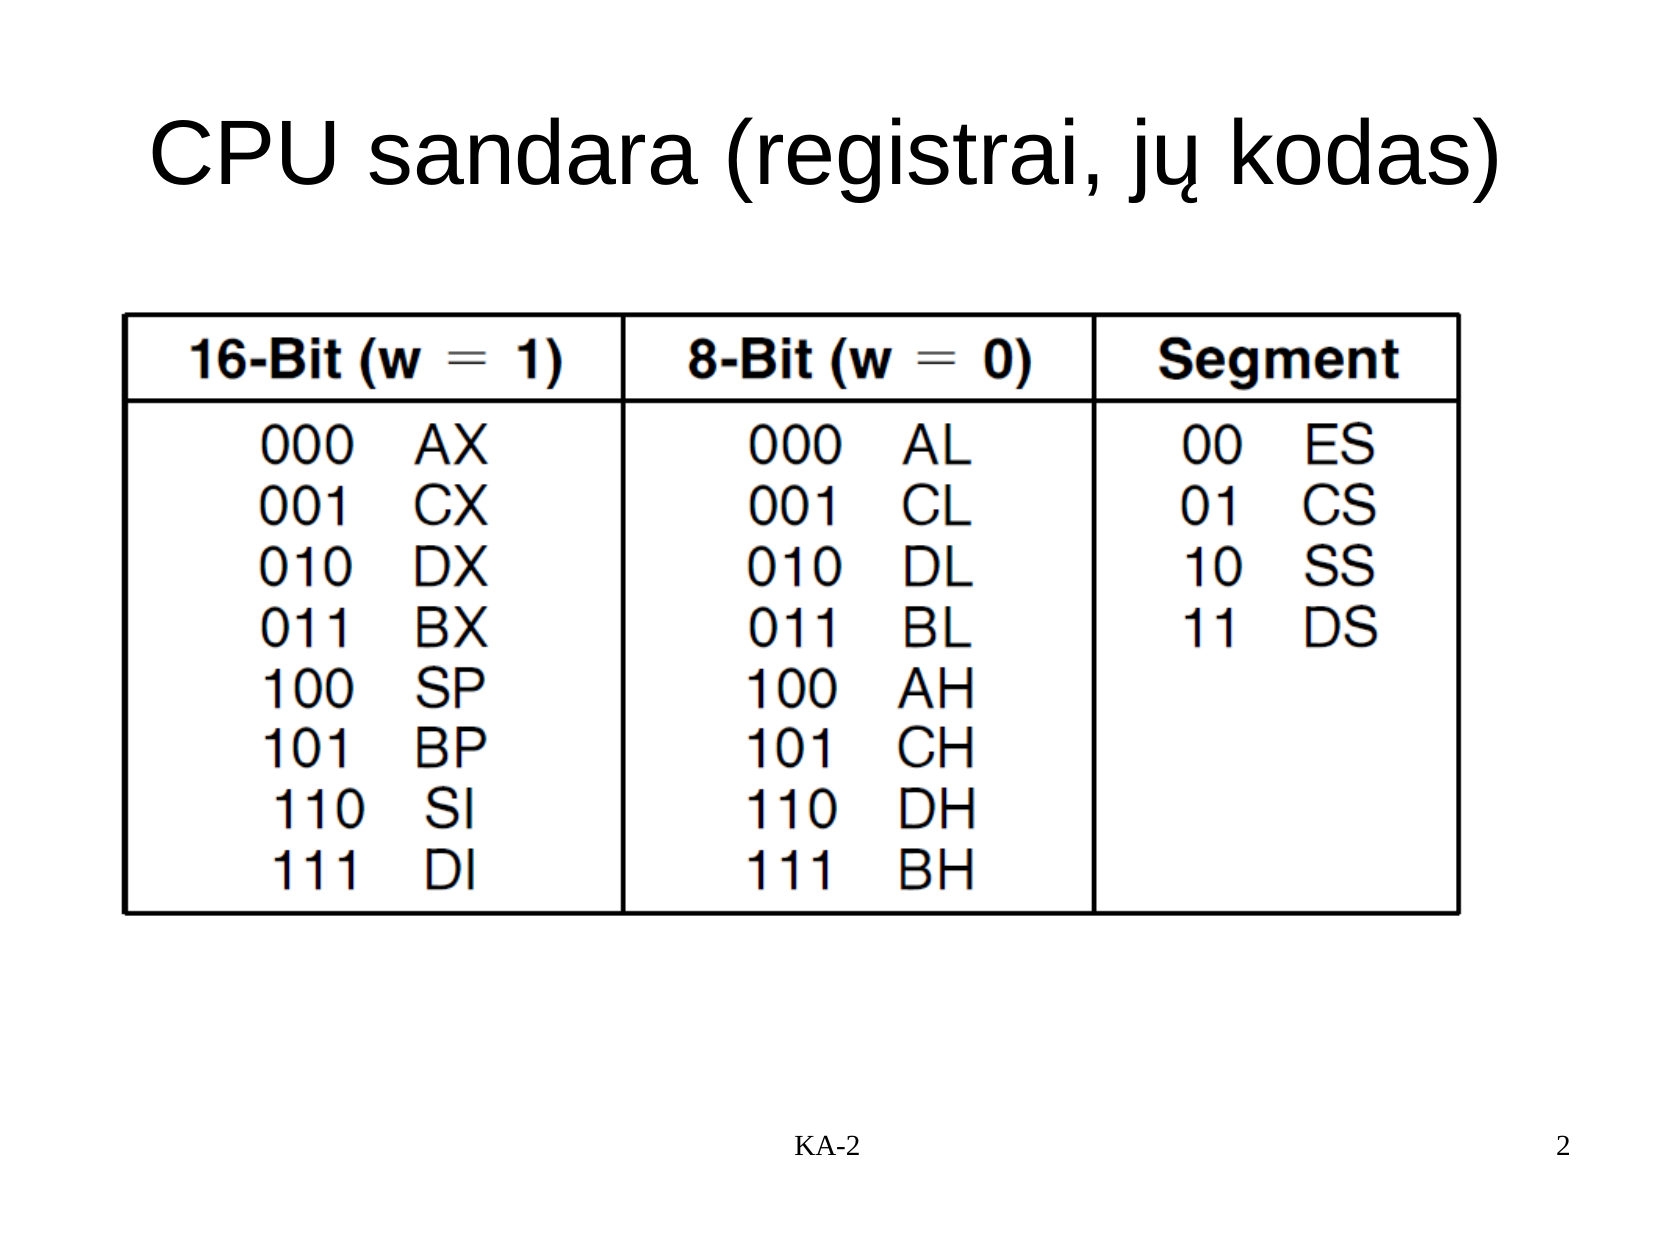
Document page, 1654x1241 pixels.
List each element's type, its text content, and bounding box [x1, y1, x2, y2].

picture [108, 308, 1552, 942]
title CPU sandara (registrai, jų kodas) [82, 49, 1571, 257]
